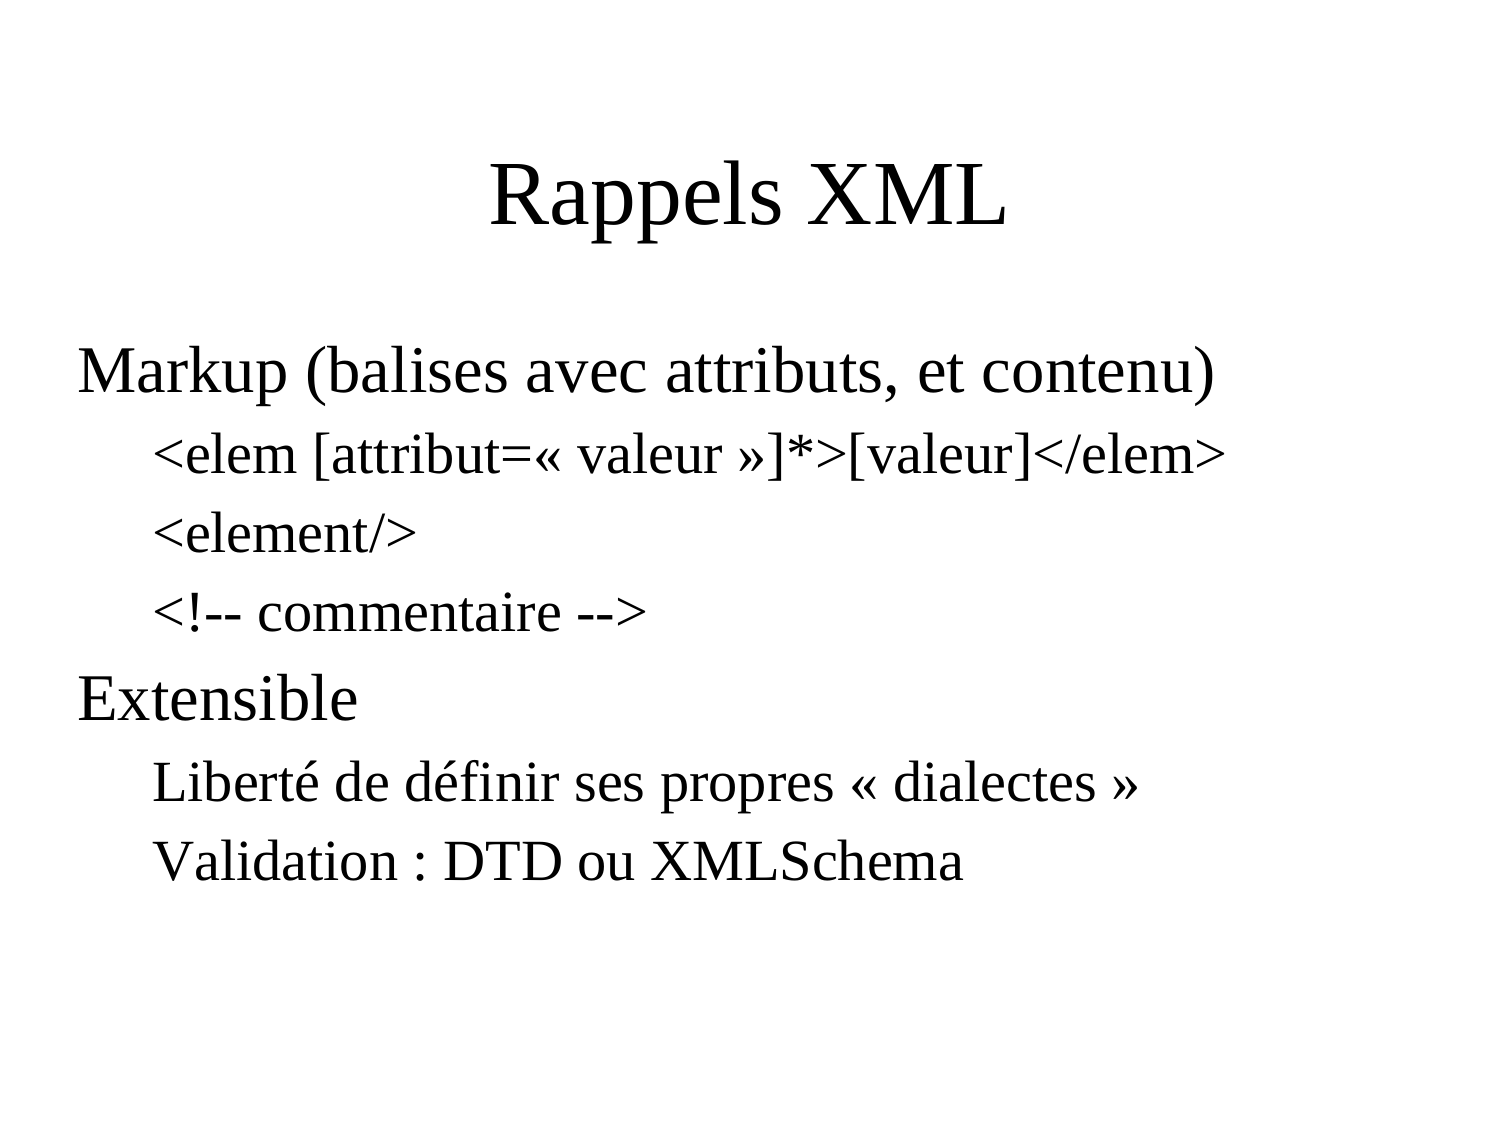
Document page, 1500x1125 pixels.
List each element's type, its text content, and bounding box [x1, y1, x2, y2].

list Markup (balises avec attributs, et contenu) <elem [attribut=« valeur »]*>[valeur]</elem> <element/> <!-- commentaire --> Extensible Liberté de définir ses propres « dialectes » Validation : DTD ou XMLSchema [62, 324, 1426, 1001]
title Rappels XML [112, 99, 1388, 288]
